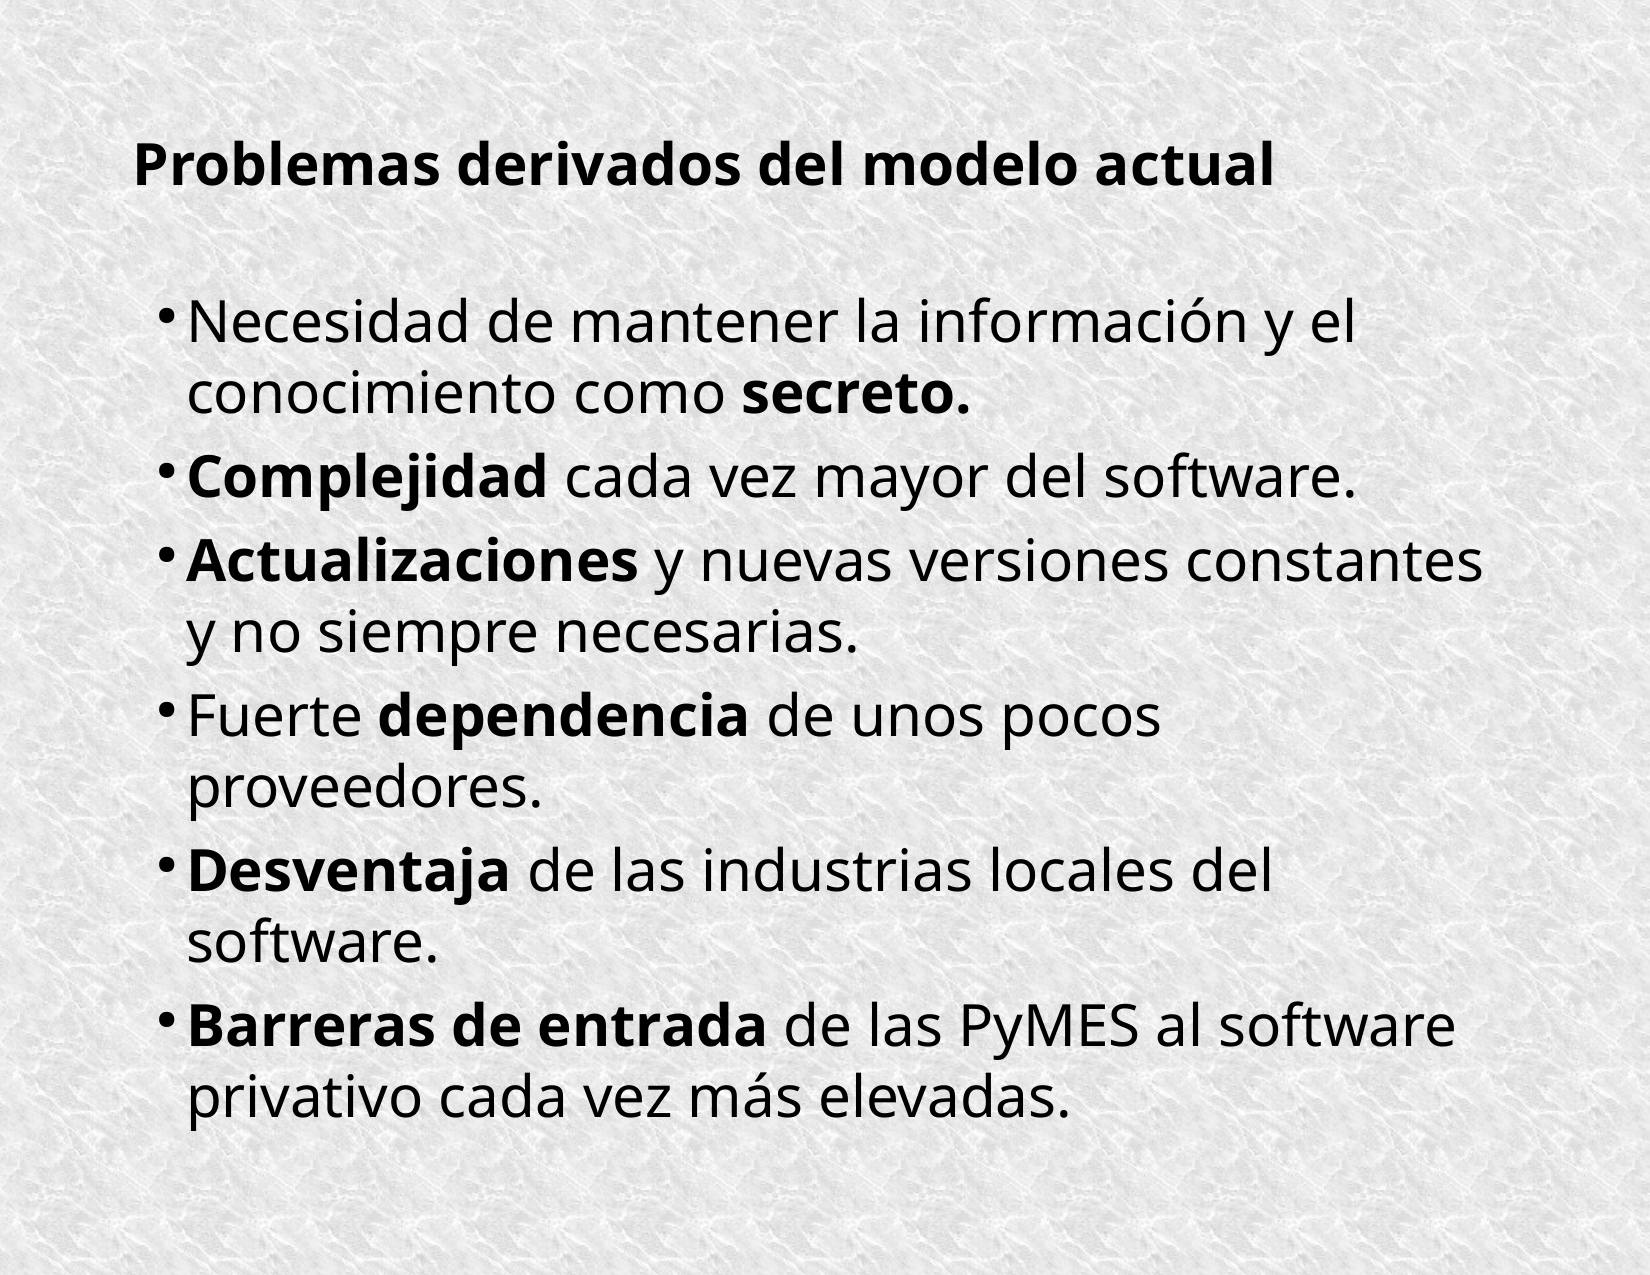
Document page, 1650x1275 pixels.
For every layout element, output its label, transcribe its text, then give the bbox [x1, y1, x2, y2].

picture [0, 0, 1650, 1275]
text_box Necesidad de mantener la información y el conocimiento como secreto. Complejidad cada vez mayor del software. Actualizaciones y nuevas versiones constantes y no siempre necesarias. Fuerte dependencia de unos pocos proveedores. Desventaja de las industrias locales del software. Barreras de entrada de las PyMES al software privativo cada vez más elevadas. [118, 295, 1536, 1123]
text_box Problemas derivados del modelo actual [118, 119, 1506, 206]
